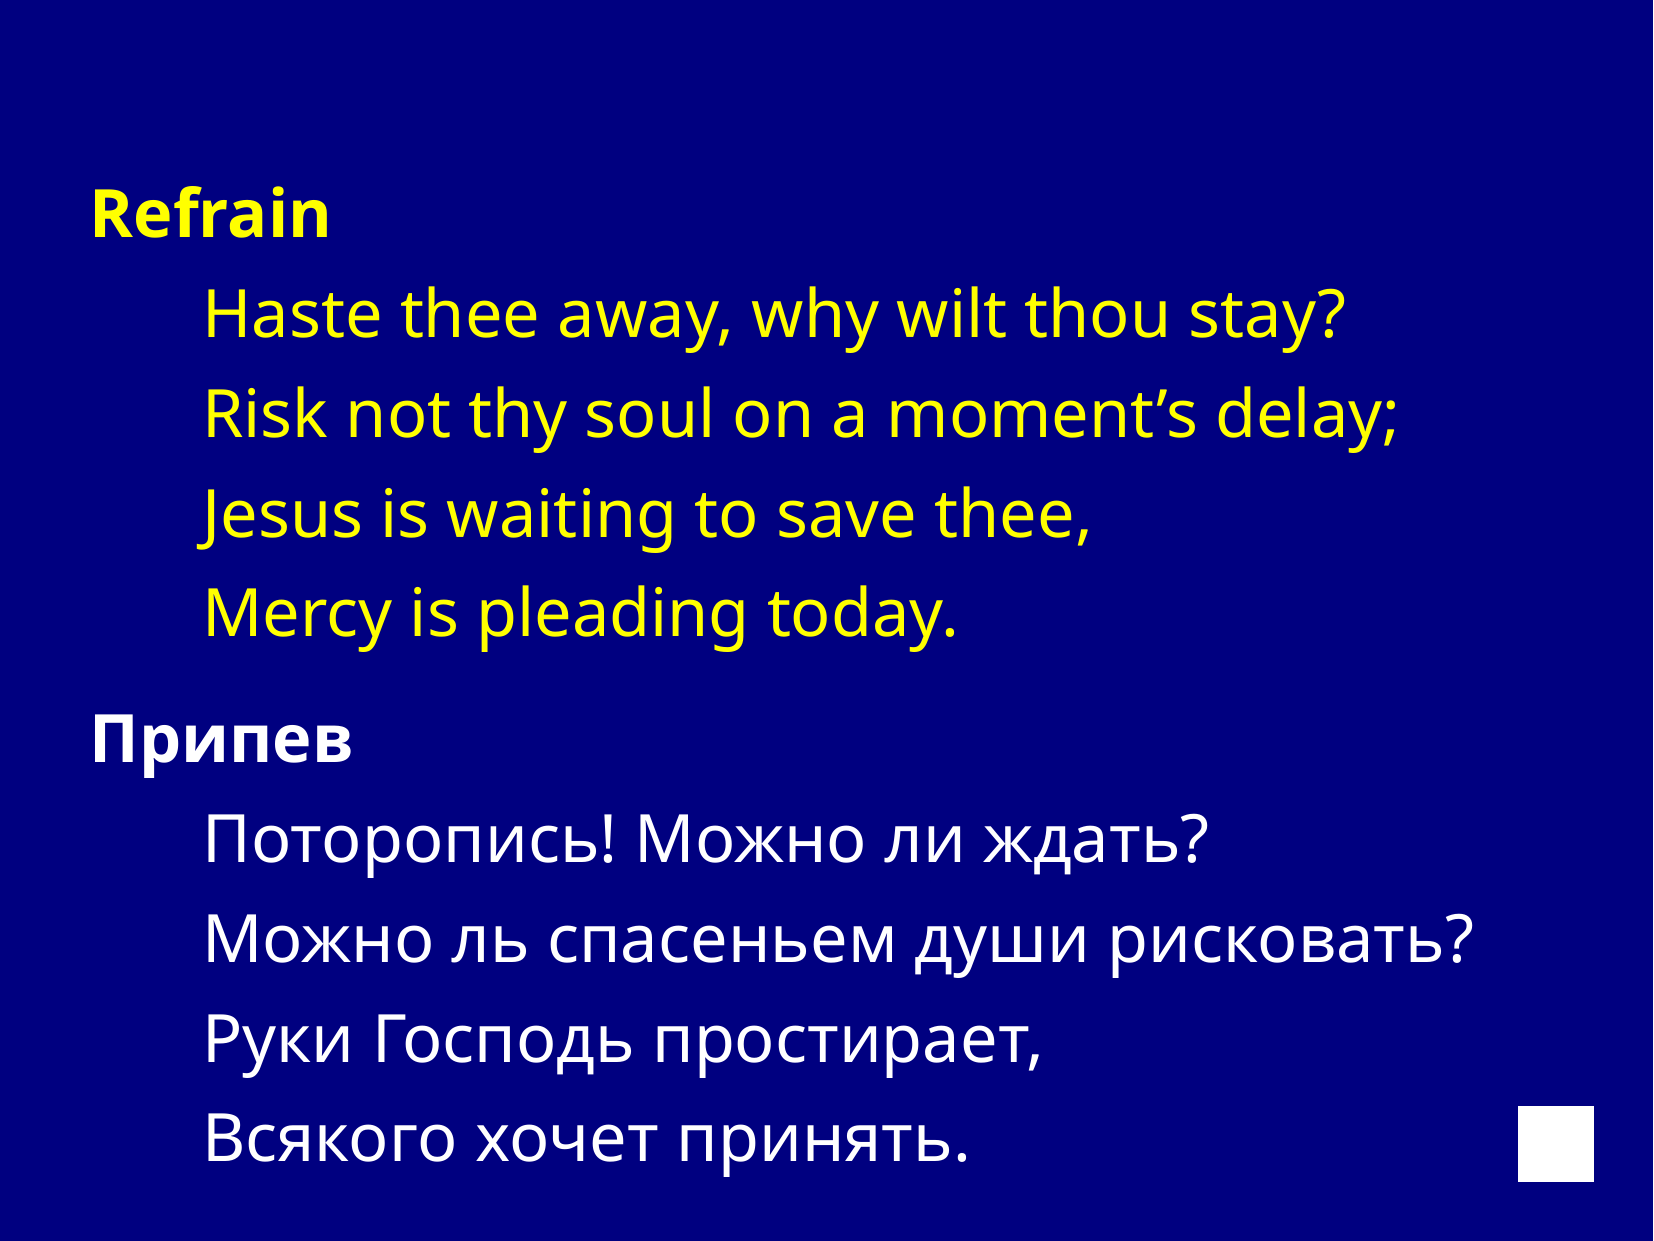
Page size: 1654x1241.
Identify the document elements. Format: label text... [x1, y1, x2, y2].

text_box Refrain Haste thee away, why wilt thou stay? Risk not thy soul on a moment’s delay; Jesus is waiting to save thee, Mercy is pleading today. [75, 150, 1576, 638]
text_box Припев Поторопись! Можно ли ждать? Можно ль спасеньем души рисковать? Руки Господь простирает, Всякого хочет принять. [75, 675, 1576, 1163]
text_box [1518, 1106, 1594, 1182]
